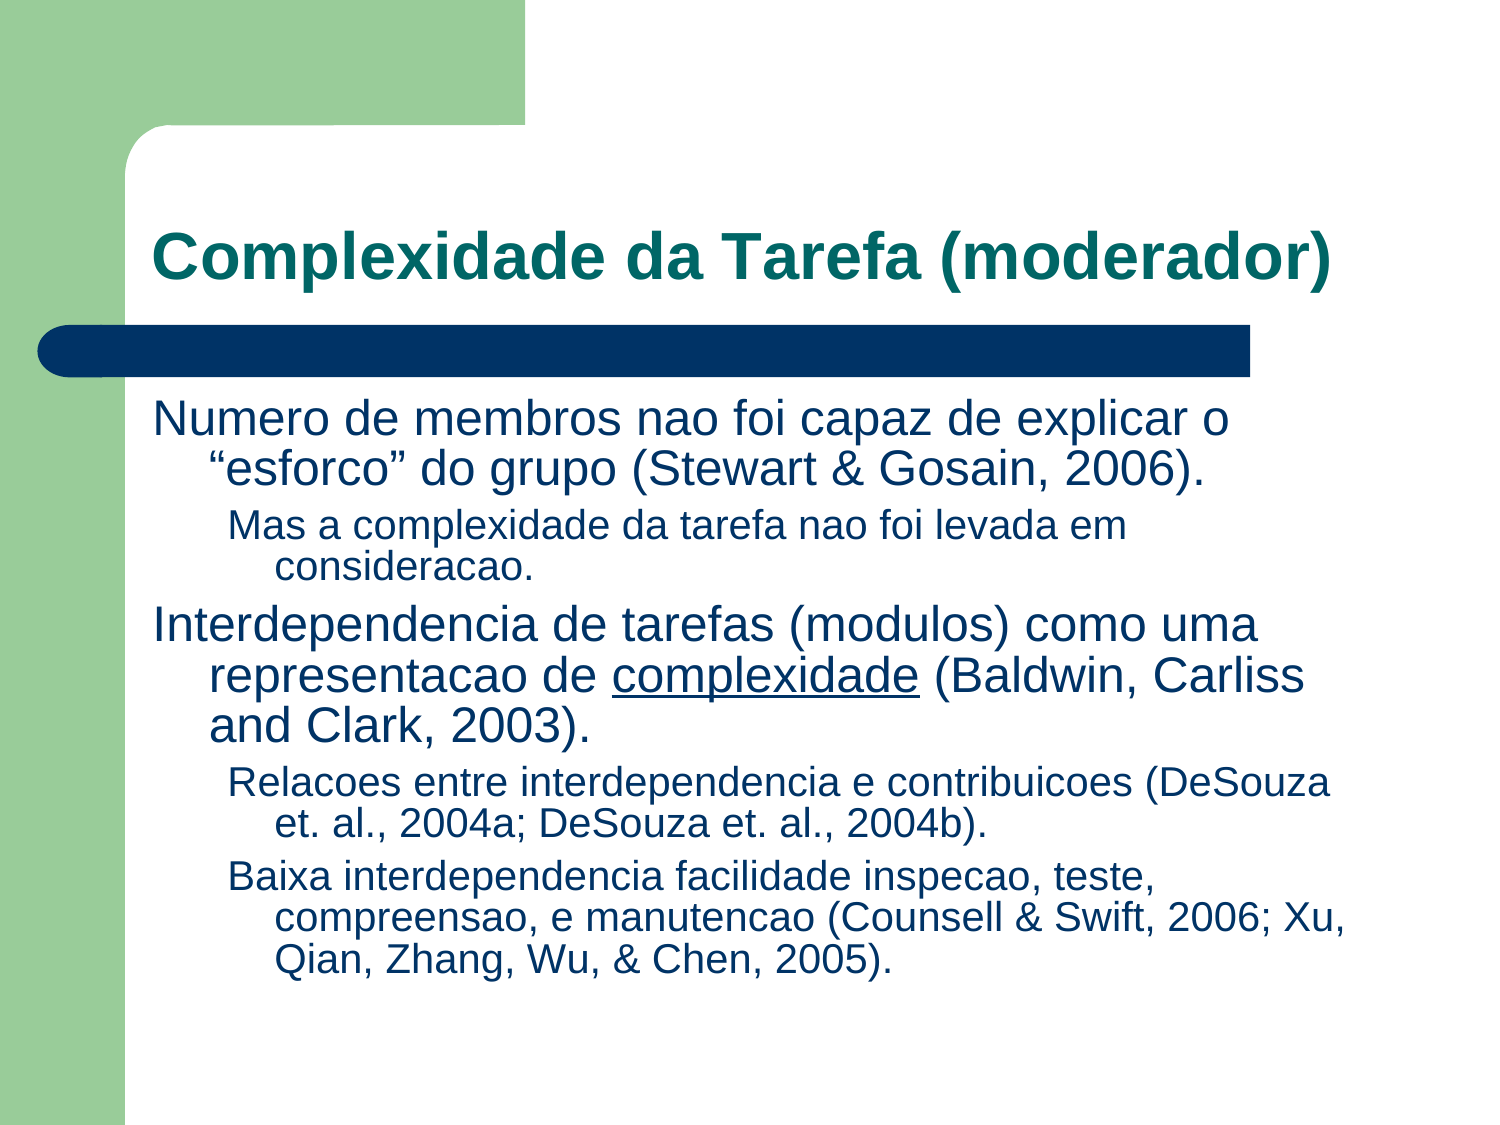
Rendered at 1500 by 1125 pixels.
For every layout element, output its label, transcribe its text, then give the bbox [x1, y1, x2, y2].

list Numero de membros nao foi capaz de explicar o “esforco” do grupo (Stewart & Gosain, 2006). Mas a complexidade da tarefa nao foi levada em consideracao. Interdependencia de tarefas (modulos) como uma representacao de complexidade (Baldwin, Carliss and Clark, 2003). Relacoes entre interdependencia e contribuicoes (DeSouza et. al., 2004a; DeSouza et. al., 2004b). Baixa interdependencia facilidade inspecao, teste, compreensao, e manutencao (Counsell & Swift, 2006; Xu, Qian, Zhang, Wu, & Chen, 2005). [137, 387, 1400, 1125]
title Complexidade da Tarefa (moderador) [136, 136, 1414, 301]
